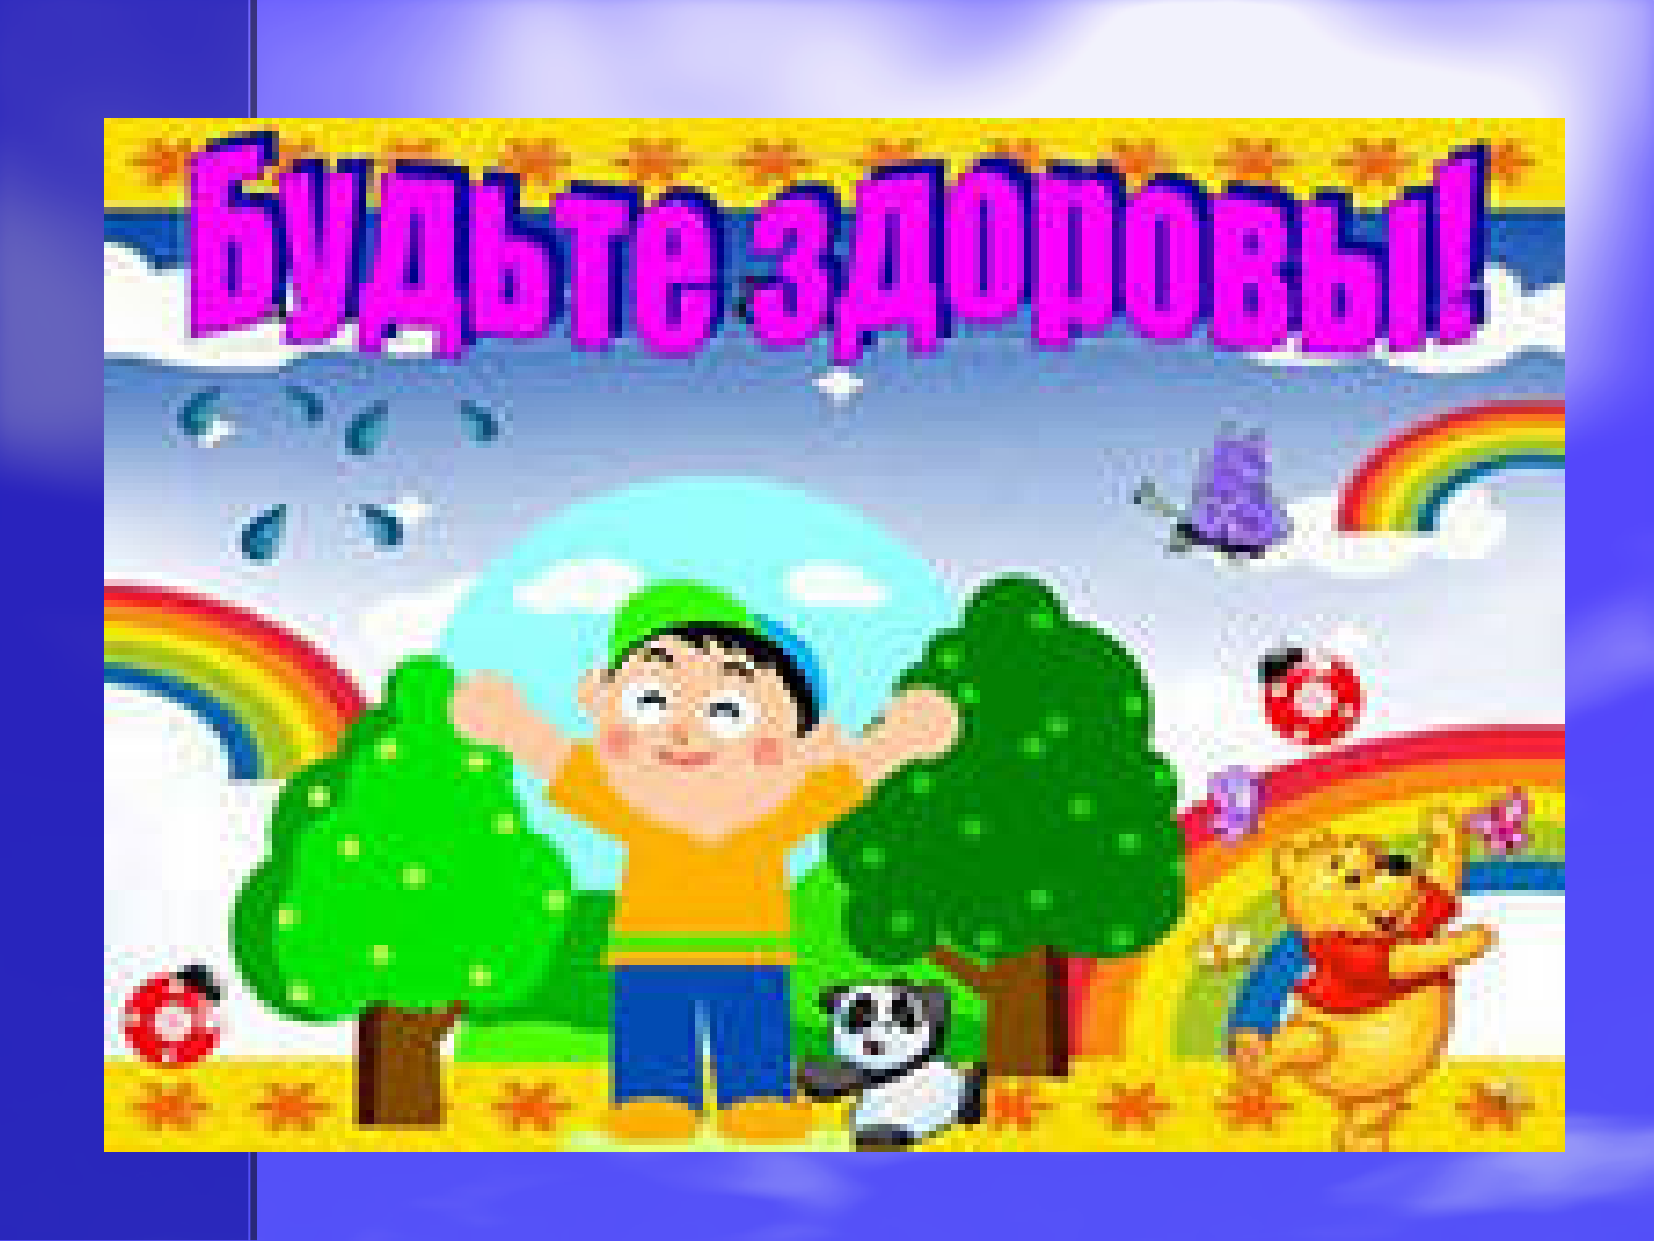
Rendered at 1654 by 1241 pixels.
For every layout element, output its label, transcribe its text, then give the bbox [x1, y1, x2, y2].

title БУДЬТЕ ЗДОРОВЫ!!! [119, 112, 1533, 118]
picture [104, 118, 1565, 1152]
